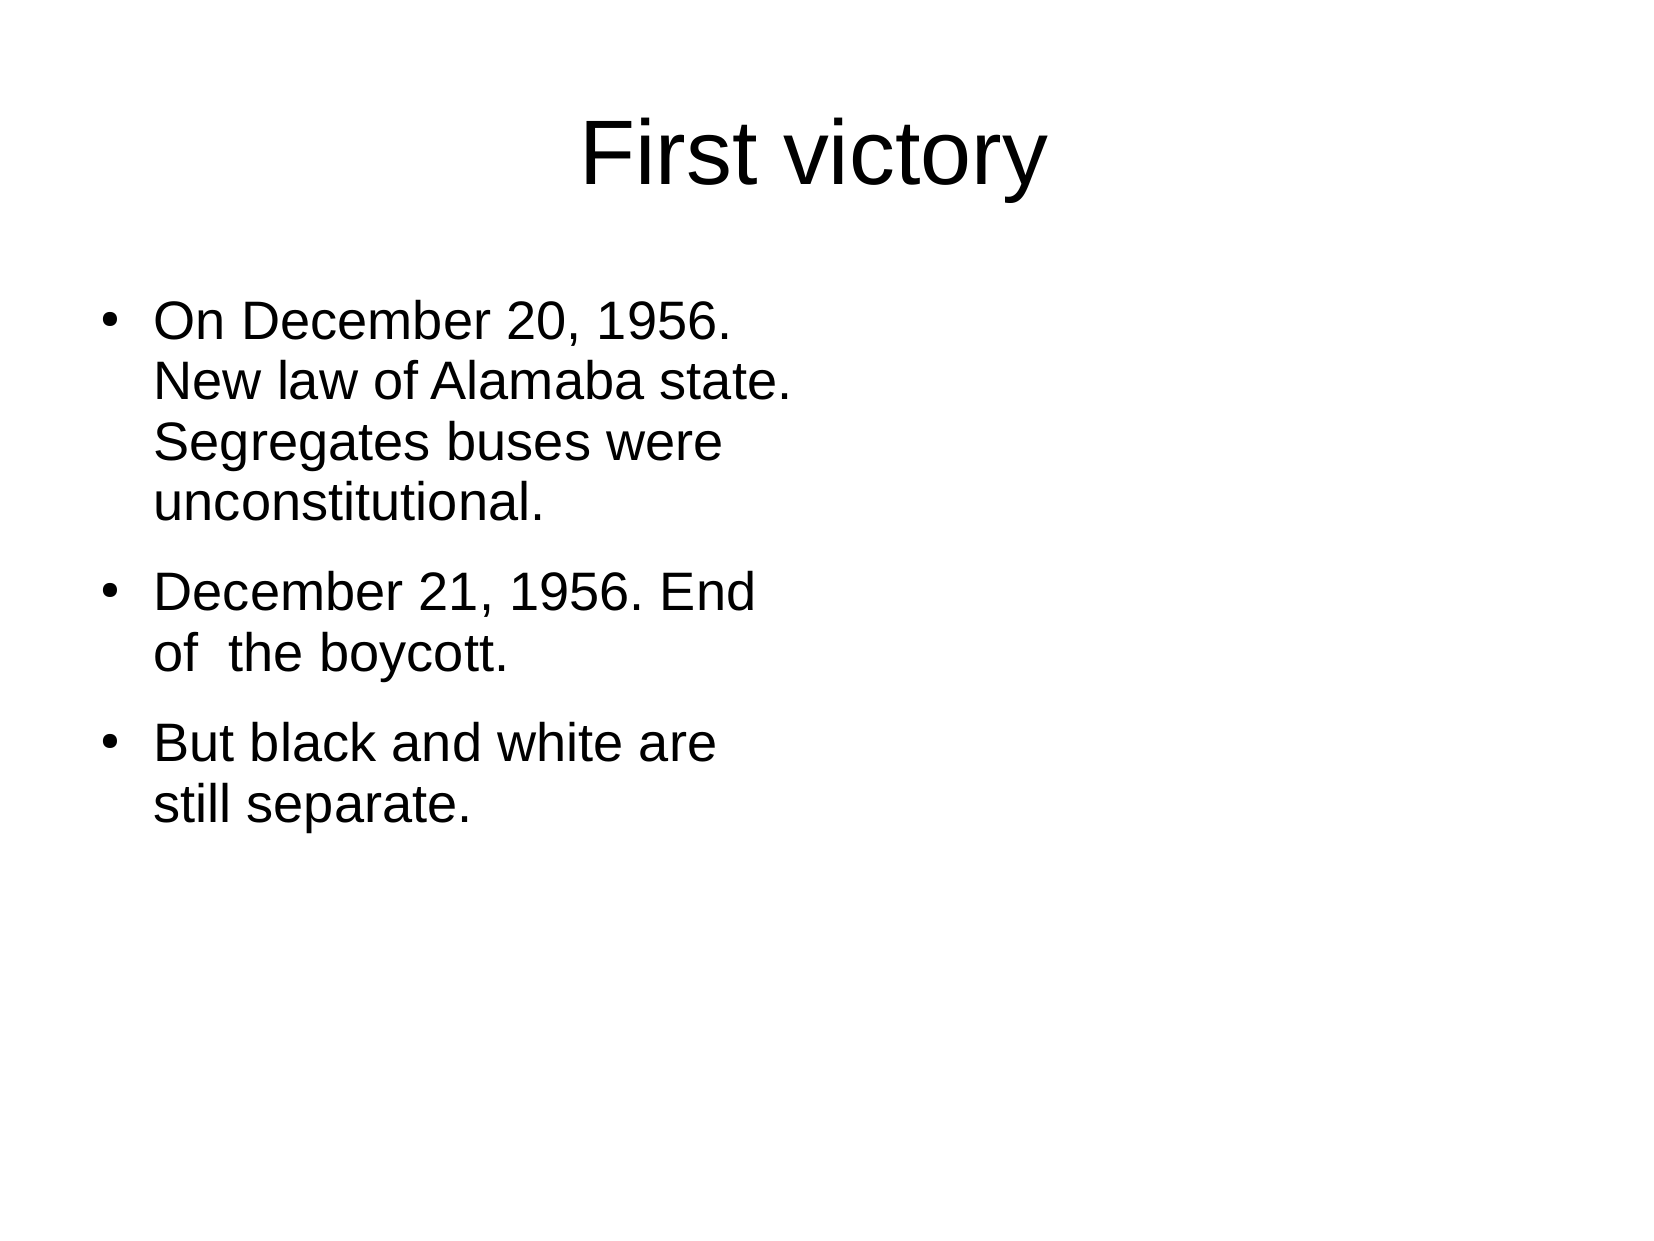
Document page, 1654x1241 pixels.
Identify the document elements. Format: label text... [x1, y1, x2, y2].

title First victory [82, 49, 1571, 257]
list On December 20, 1956. New law of Alamaba state. Segregates buses were unconstitutional. December 21, 1956. End of the boycott. But black and white are still separate. [82, 290, 809, 1109]
